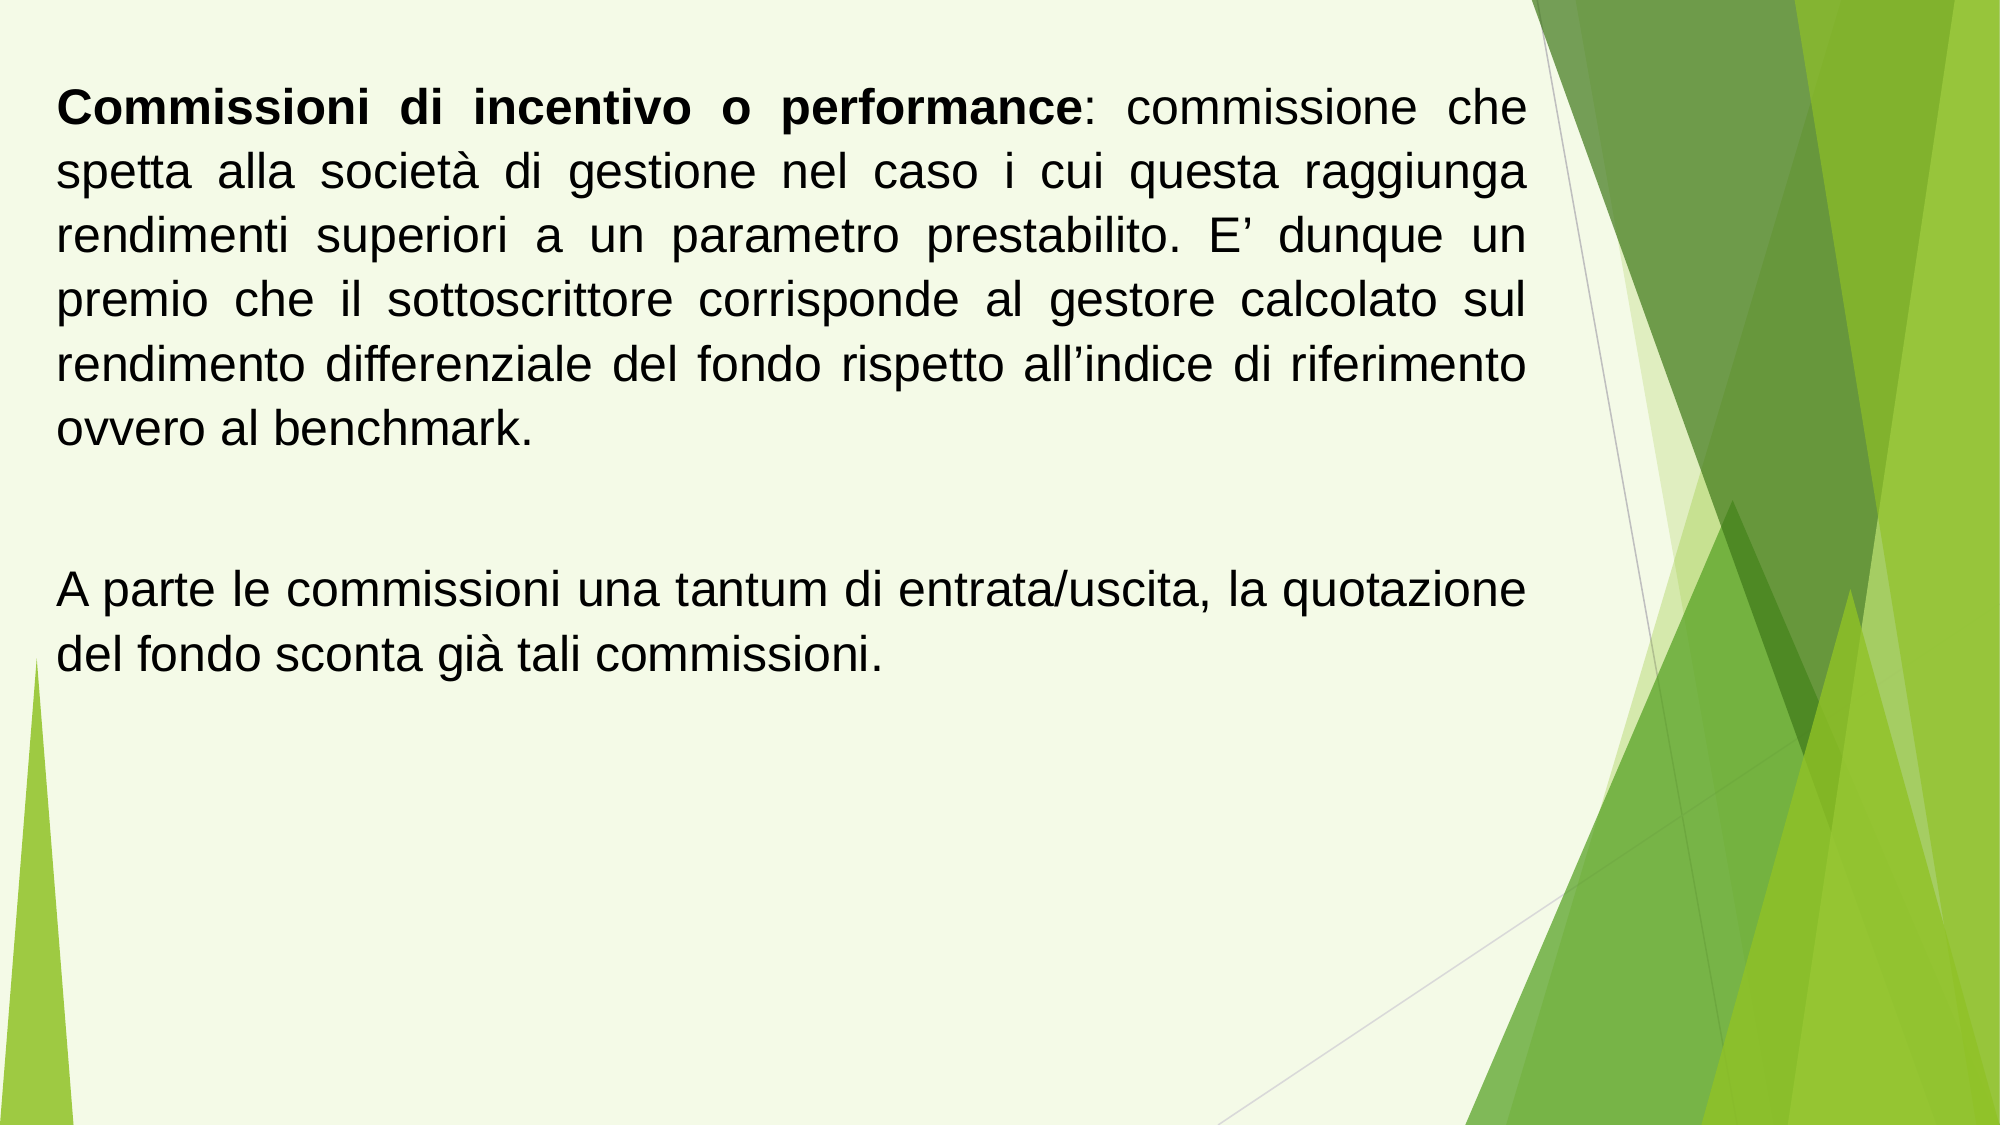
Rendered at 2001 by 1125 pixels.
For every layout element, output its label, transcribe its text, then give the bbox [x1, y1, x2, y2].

text_box Commissioni di incentivo o performance: commissione che spetta alla società di gestione nel caso i cui questa raggiunga rendimenti superiori a un parametro prestabilito. E’ dunque un premio che il sottoscrittore corrisponde al gestore calcolato sul rendimento differenziale del fondo rispetto all’indice di riferimento ovvero al benchmark. A parte le commissioni una tantum di entrata/uscita, la quotazione del fondo sconta già tali commissioni. [41, 62, 1543, 770]
